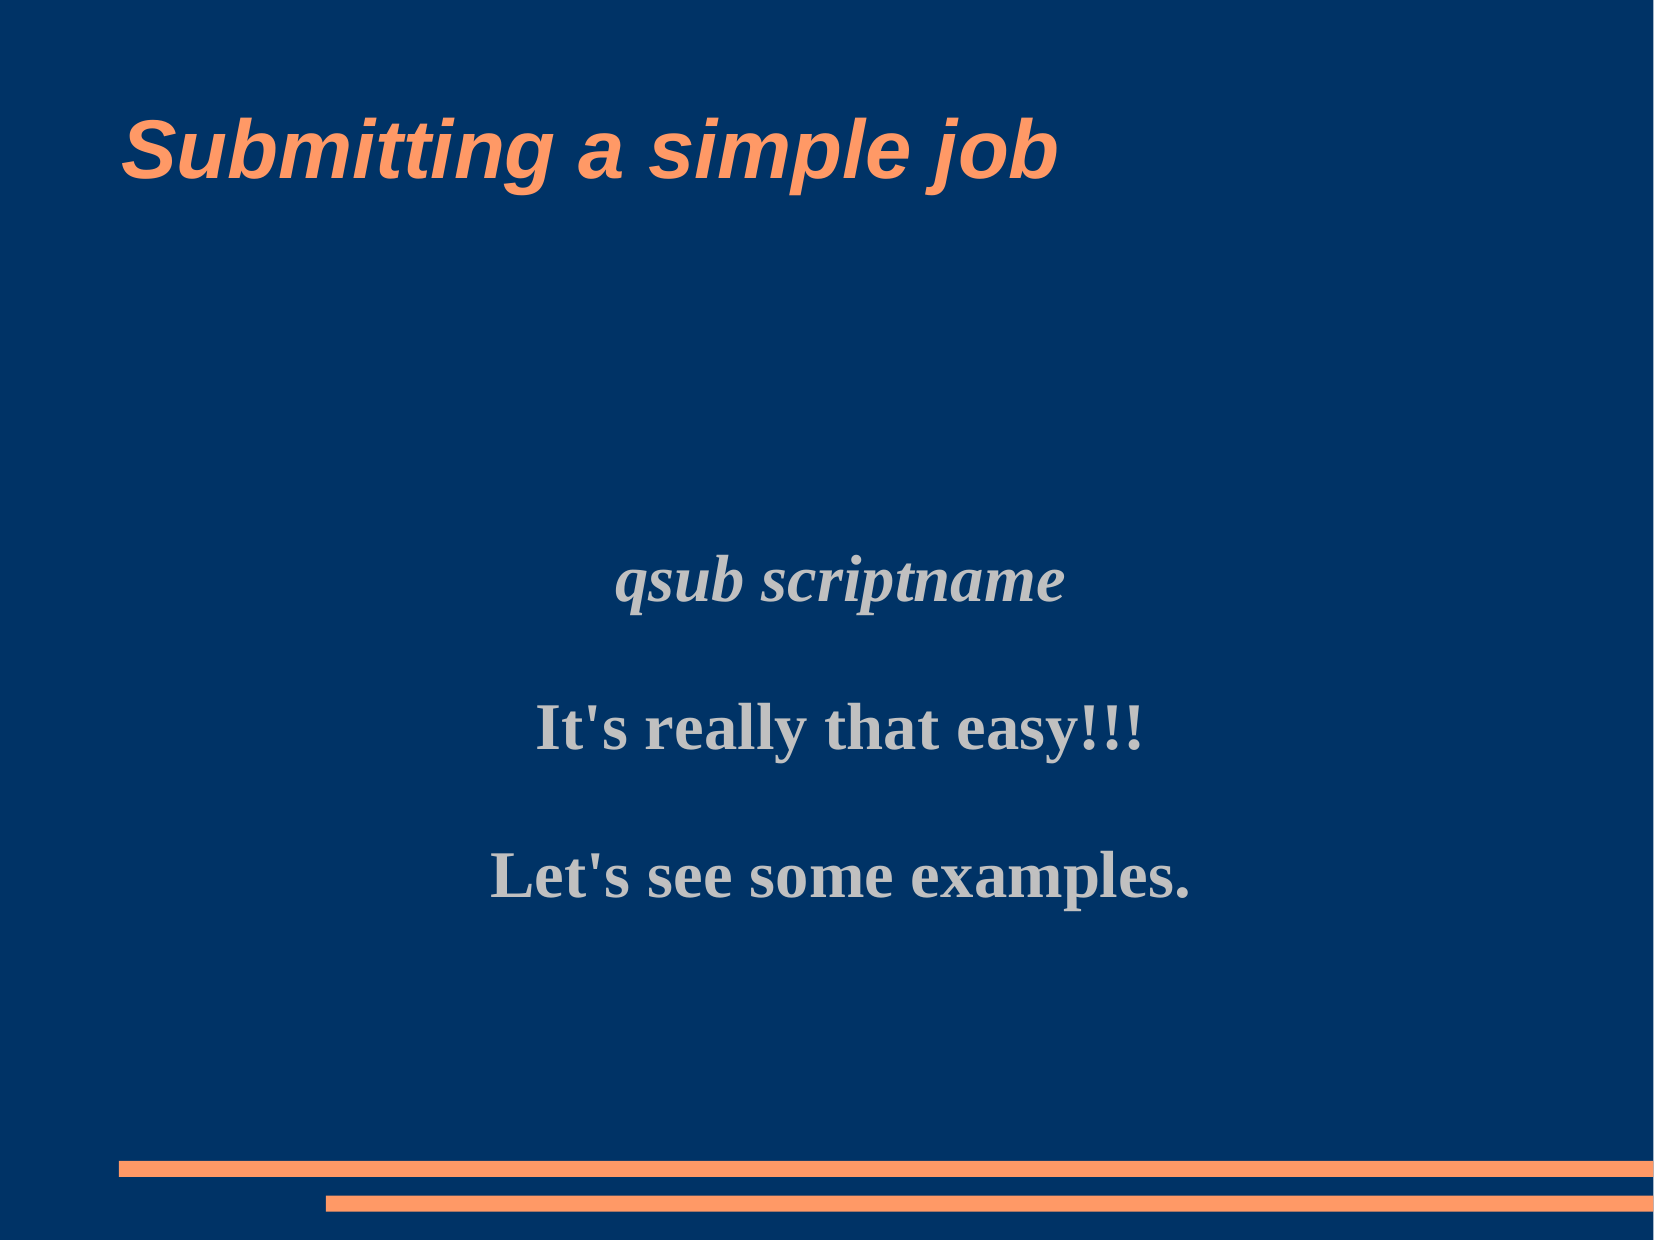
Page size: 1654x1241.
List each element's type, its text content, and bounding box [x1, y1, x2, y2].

subtitle qsub scriptname It's really that easy!!! Let's see some examples. [121, 322, 1561, 1133]
title Submitting a simple job [121, 46, 1534, 254]
